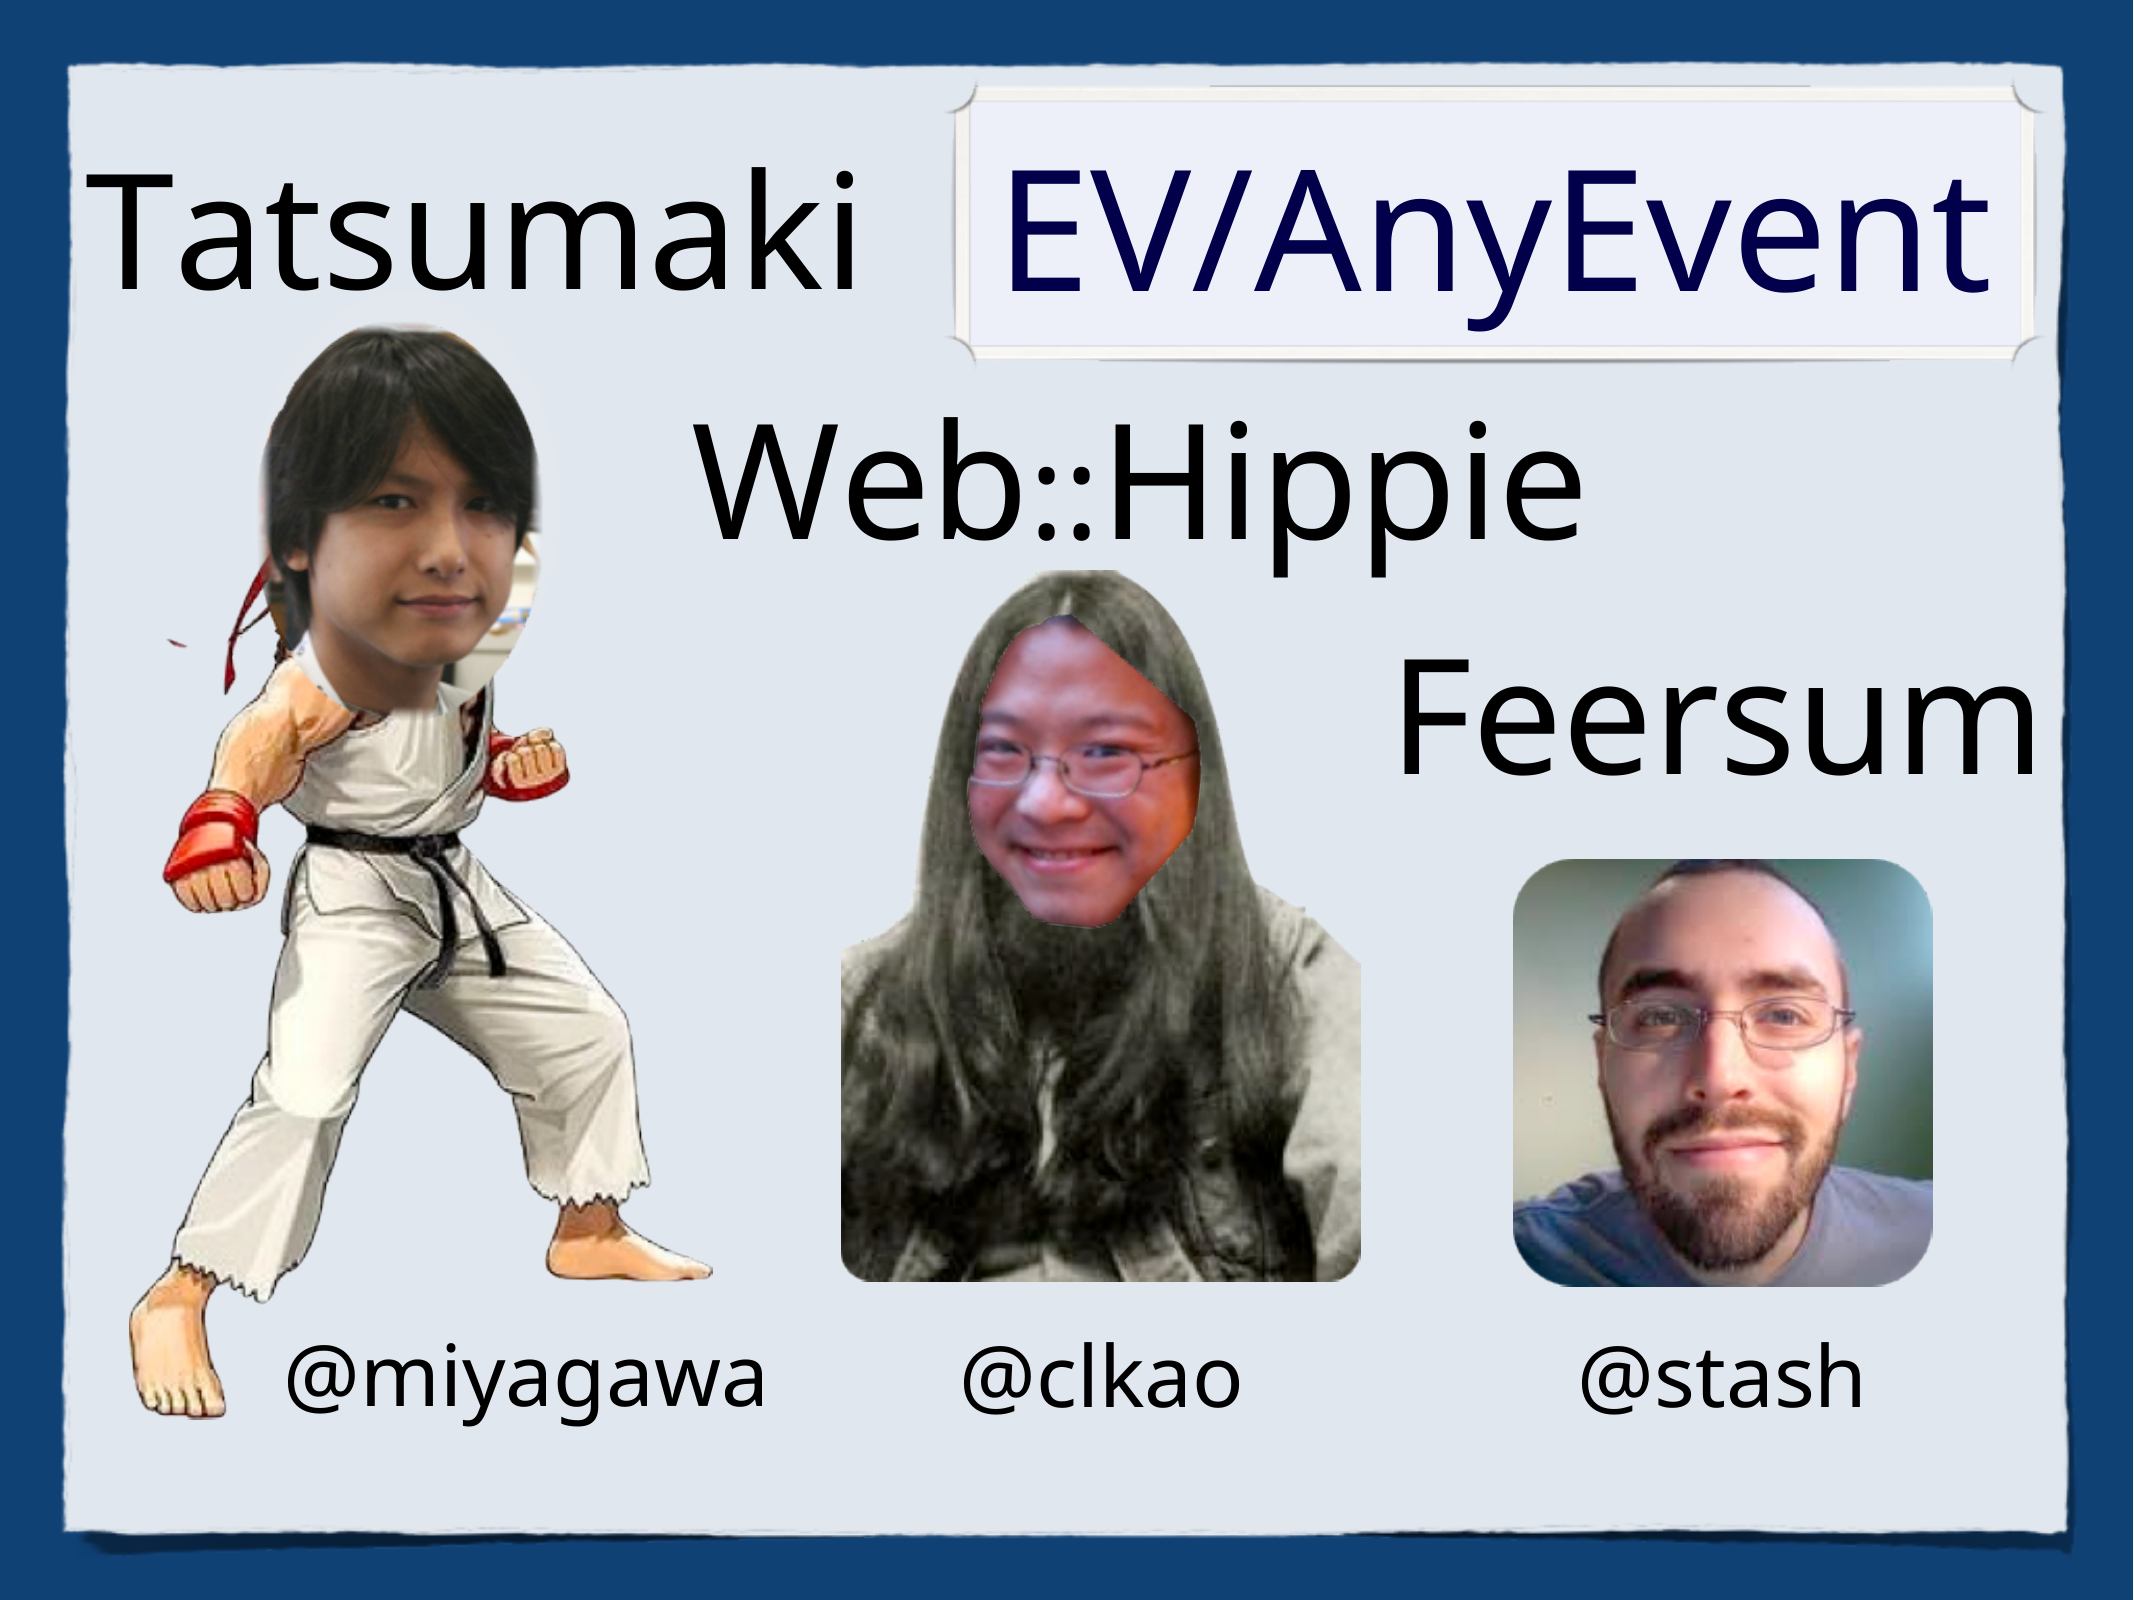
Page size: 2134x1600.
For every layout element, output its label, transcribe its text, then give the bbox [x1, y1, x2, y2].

text_box [251, 291, 561, 719]
text_box Web::Hippie [654, 376, 1628, 574]
picture [54, 52, 2078, 1559]
text_box @clkao [858, 1299, 1346, 1446]
text_box @miyagawa [116, 1298, 938, 1445]
text_box @stash [1479, 1299, 1967, 1446]
text_box Tatsumaki [0, 126, 939, 324]
text_box Web::Hippie [1288, 463, 1335, 529]
text_box Web::Hippie [1386, 463, 1433, 529]
text_box Feersum [1231, 611, 2134, 810]
